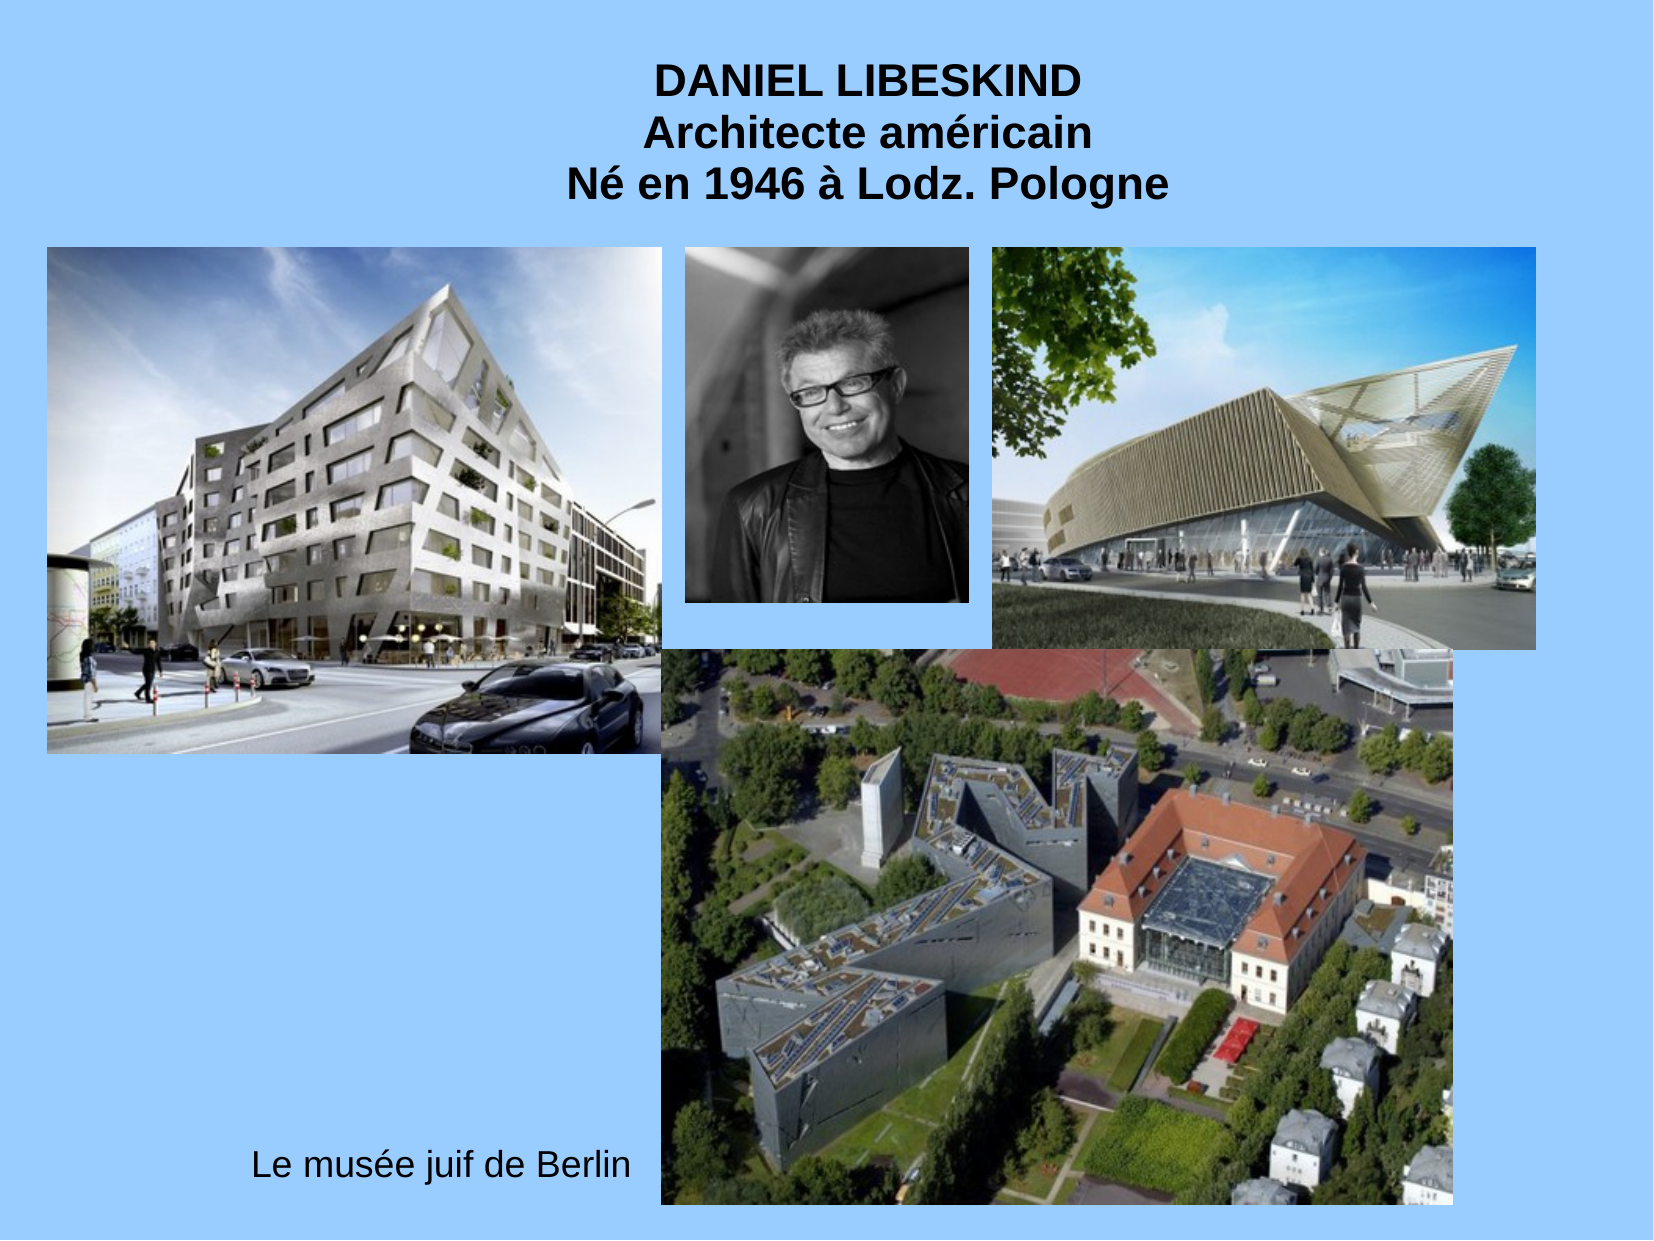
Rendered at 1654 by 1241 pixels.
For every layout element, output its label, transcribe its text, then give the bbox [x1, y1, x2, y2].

text_box DANIEL LIBESKIND Architecte américain Né en 1946 à Lodz. Pologne [377, 48, 1359, 220]
picture [685, 247, 969, 603]
text_box Le musée juif de Berlin [236, 1136, 709, 1193]
picture [47, 247, 1536, 1205]
